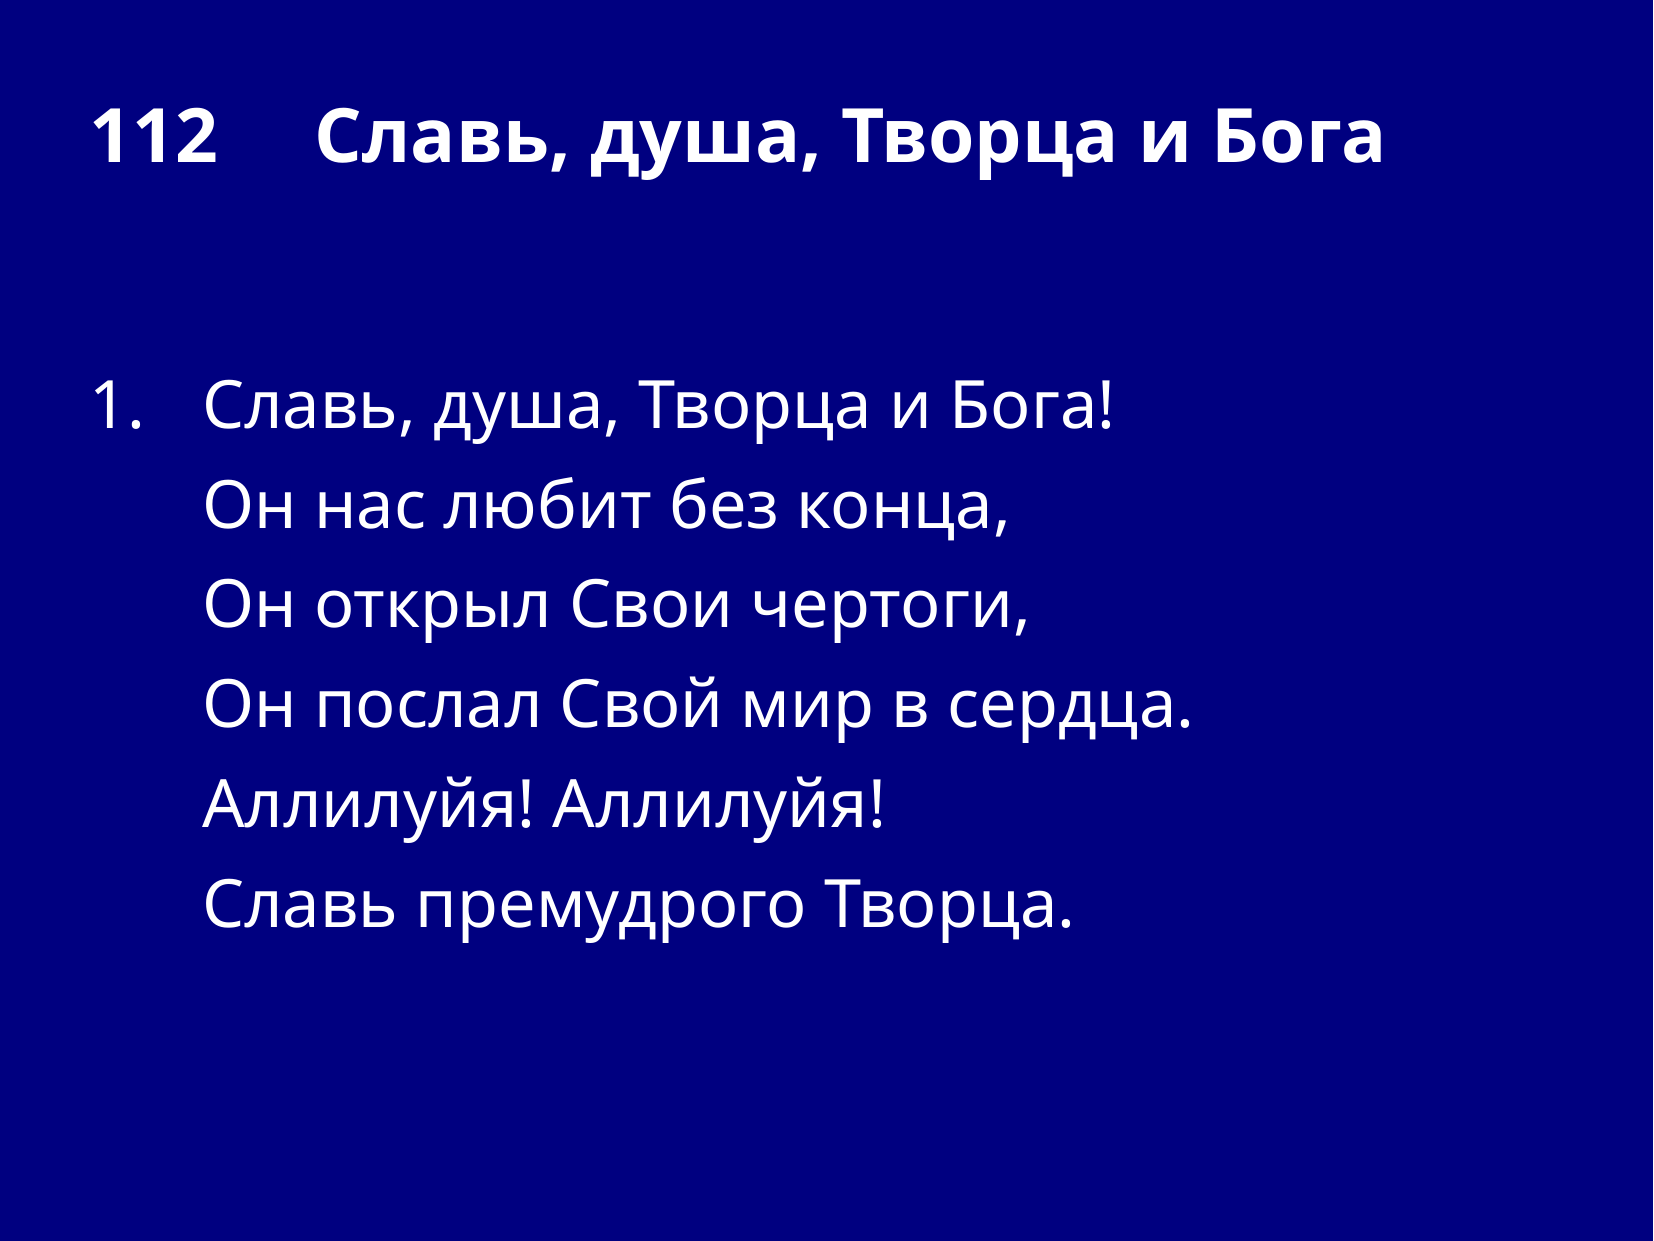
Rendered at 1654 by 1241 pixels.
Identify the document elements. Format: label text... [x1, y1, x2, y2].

text_box 1. Славь, душа, Творца и Бога! Он нас любит без конца, Он открыл Свои чертоги, Он послал Свой мир в сердца. Аллилуйя! Аллилуйя! Славь премудрого Творца. [75, 188, 1576, 1163]
text_box 112 Славь, душа, Творца и Бога [75, 75, 1576, 188]
